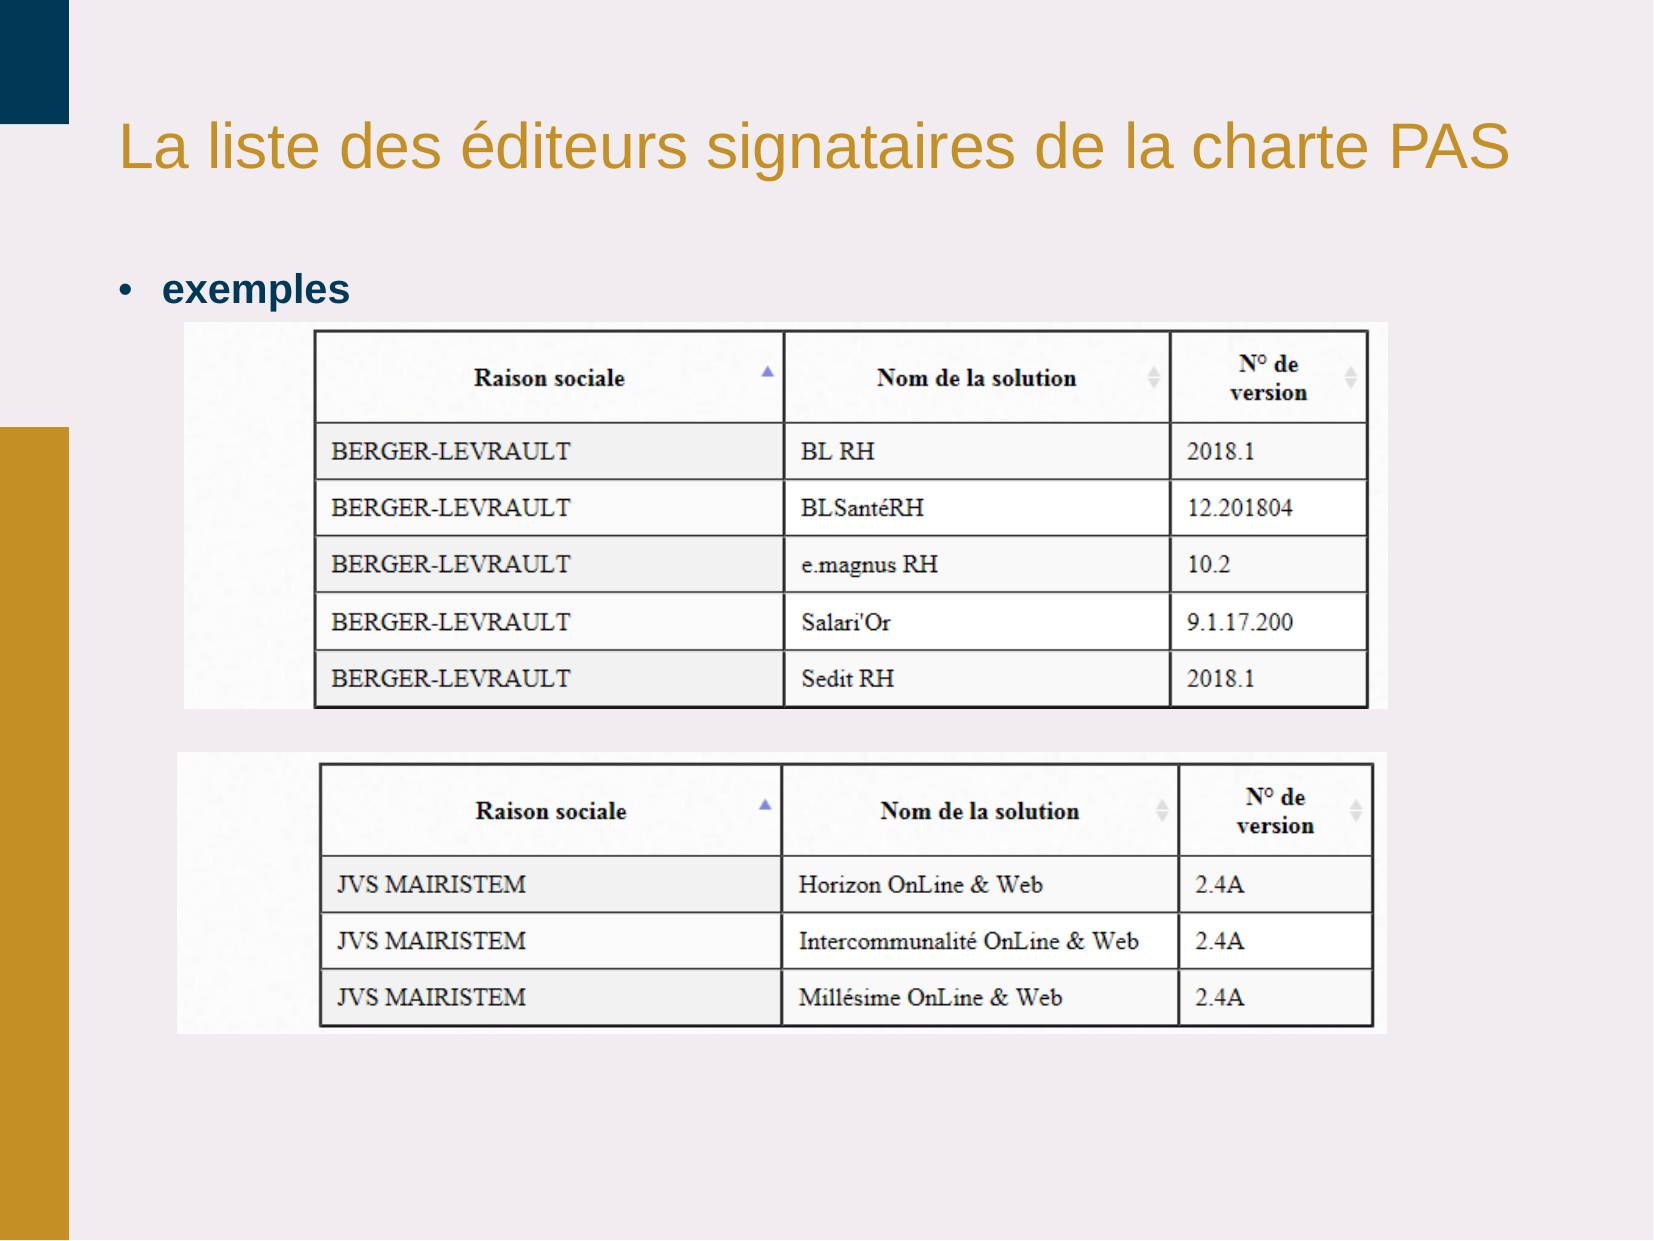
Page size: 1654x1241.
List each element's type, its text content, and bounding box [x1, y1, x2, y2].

list exemples [118, 265, 1466, 1139]
title La liste des éditeurs signataires de la charte PAS [118, 78, 1587, 219]
picture [184, 322, 1388, 709]
picture [177, 752, 1387, 1034]
